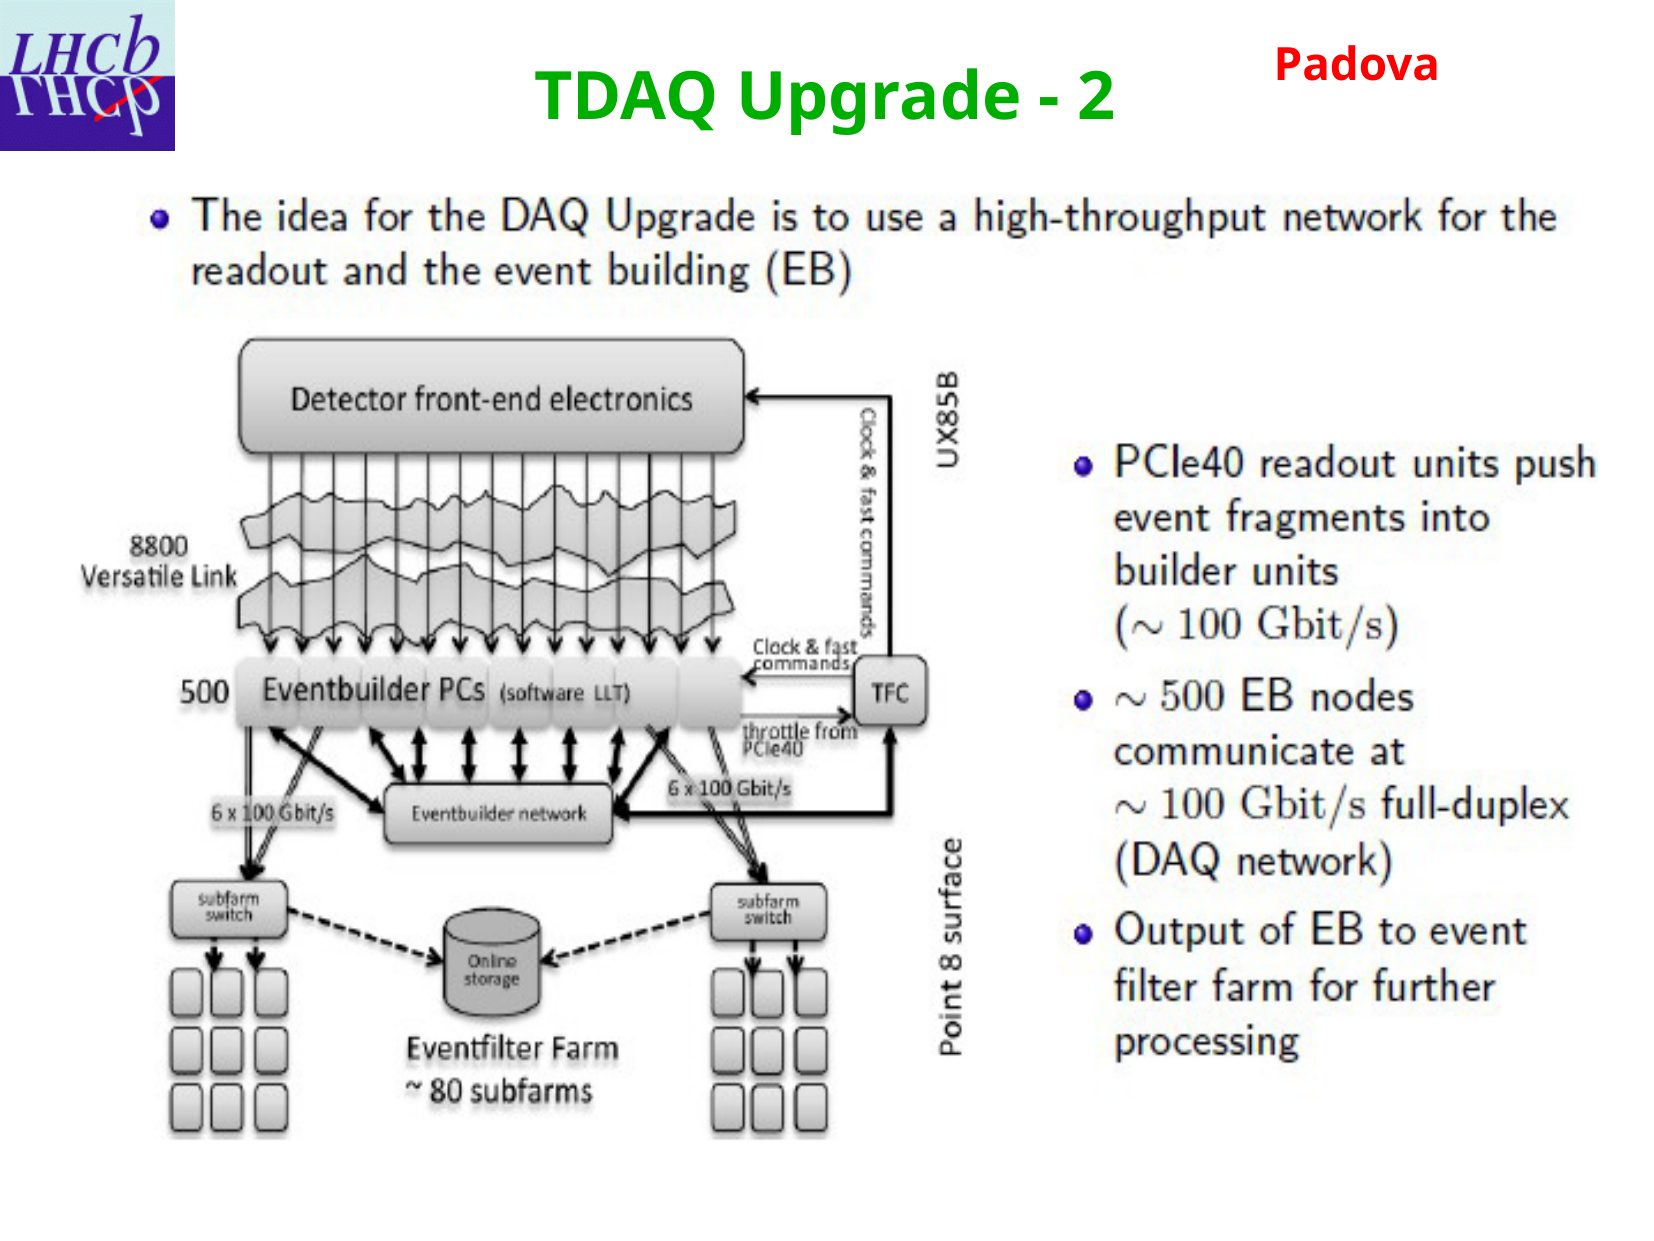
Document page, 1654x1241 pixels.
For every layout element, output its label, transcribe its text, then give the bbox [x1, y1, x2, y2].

title TDAQ Upgrade - 2 [62, 45, 1589, 142]
picture [75, 175, 1598, 1148]
text_box Padova [1258, 23, 1437, 103]
picture [0, 0, 175, 151]
